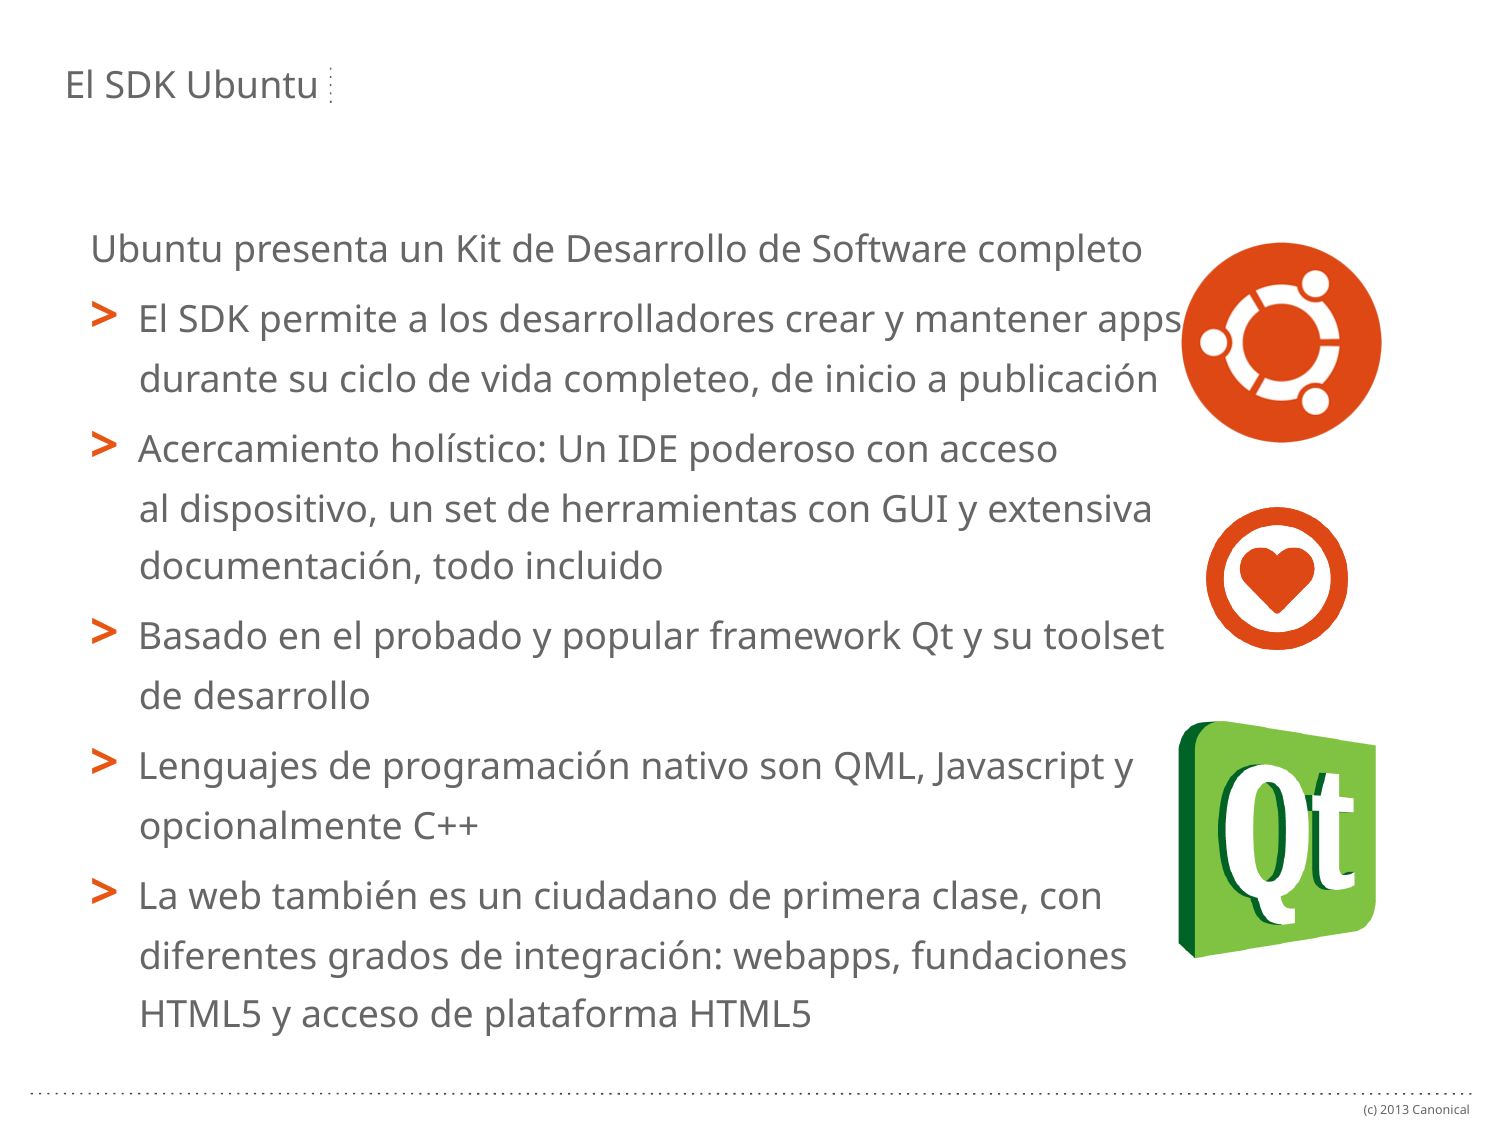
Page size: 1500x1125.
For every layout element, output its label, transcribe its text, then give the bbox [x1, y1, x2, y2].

text_box (c) 2013 Canonical [19, 1099, 1485, 1119]
title El SDK Ubuntu [49, 53, 503, 114]
picture [1206, 507, 1348, 650]
picture [1160, 708, 1389, 969]
list Ubuntu presenta un Kit de Desarrollo de Software completo > El SDK permite a los desarrolladores crear y mantener apps durante su ciclo de vida completeo, de inicio a publicación > Acercamiento holístico: Un IDE poderoso con acceso al dispositivo, un set de herramientas con GUI y extensiva documentación, todo incluido > Basado en el probado y popular framework Qt y su toolset de desarrollo > Lenguajes de programación nativo son QML, Javascript y opcionalmente C++ > La web también es un ciudadano de primera clase, con diferentes grados de integración: webapps, fundaciones HTML5 y acceso de plataforma HTML5 [75, 209, 1425, 1078]
picture [1181, 242, 1382, 443]
